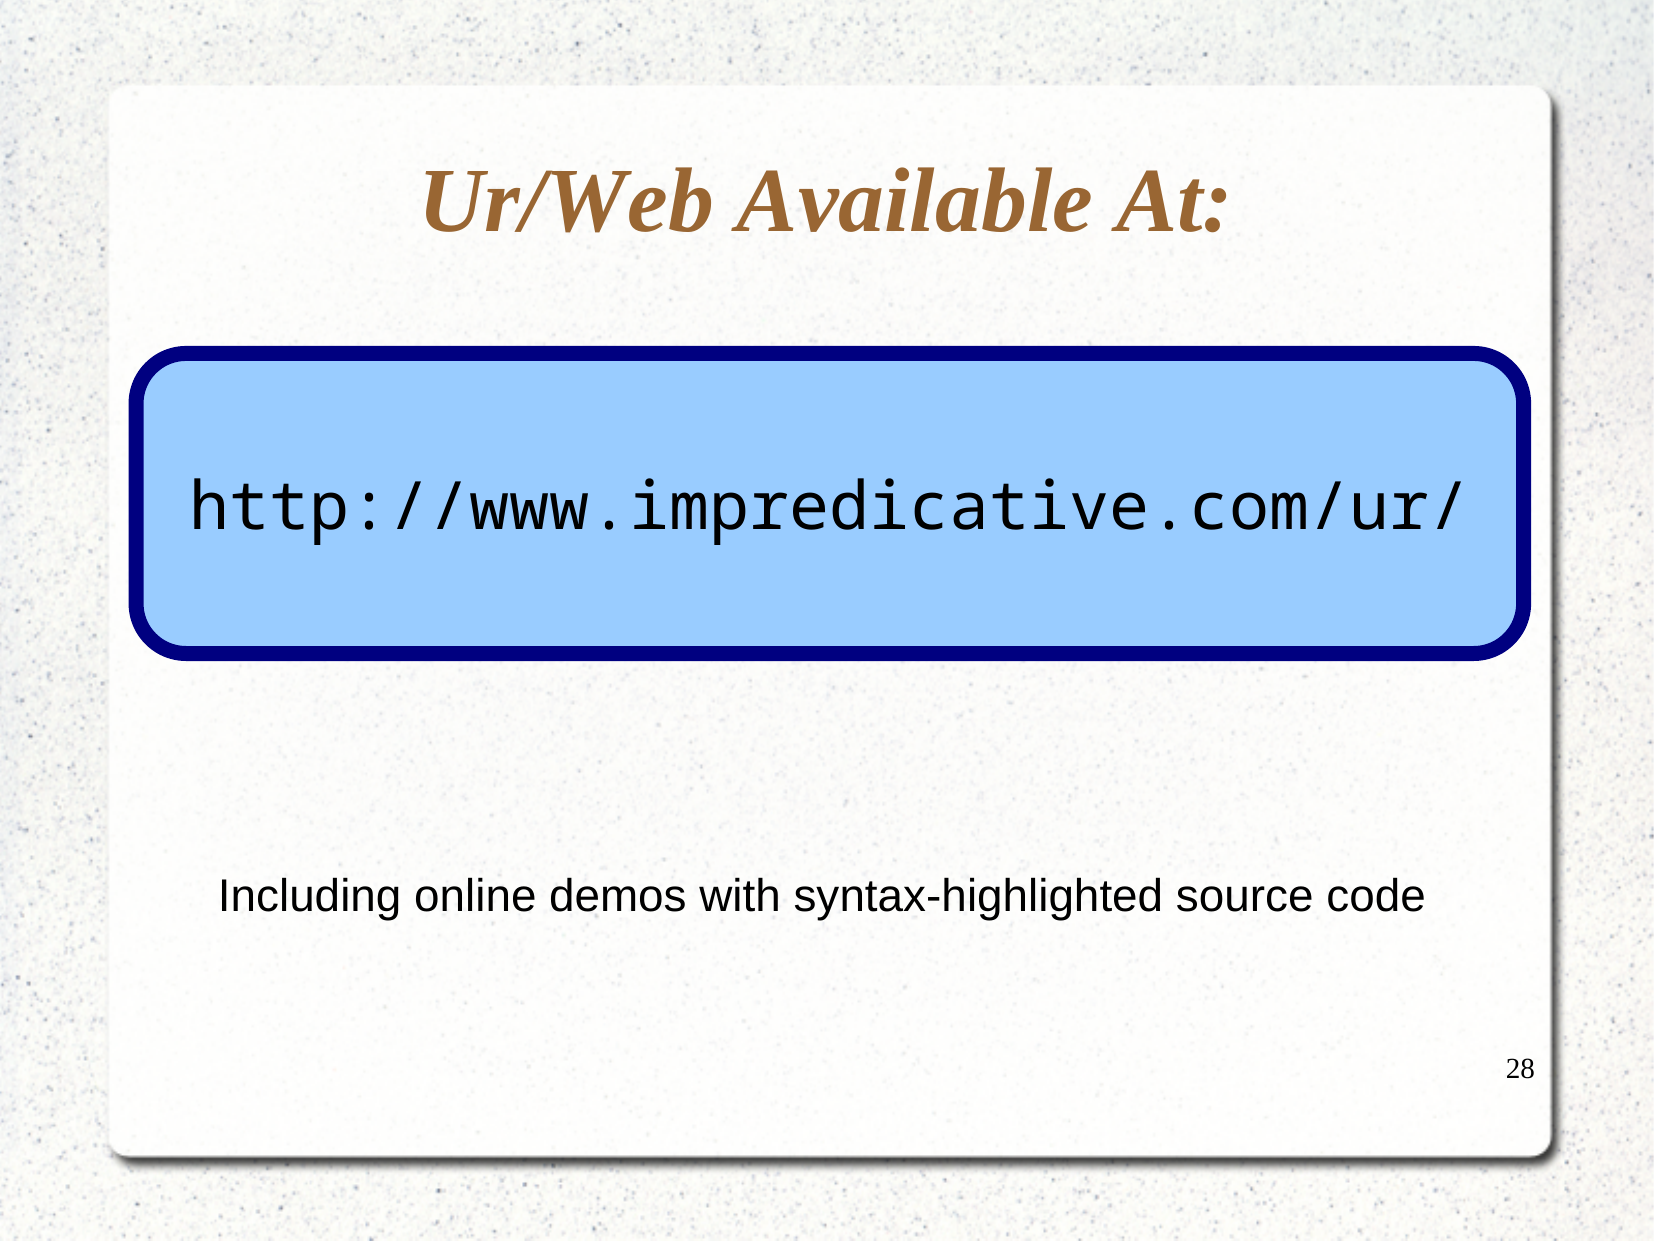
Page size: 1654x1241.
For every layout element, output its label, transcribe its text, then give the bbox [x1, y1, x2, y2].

text_box Including online demos with syntax-highlighted source code [203, 862, 1479, 935]
picture [0, 0, 1654, 1241]
title Ur/Web Available At: [118, 104, 1536, 297]
text_box http://www.impredicative.com/ur/ [136, 353, 1524, 654]
